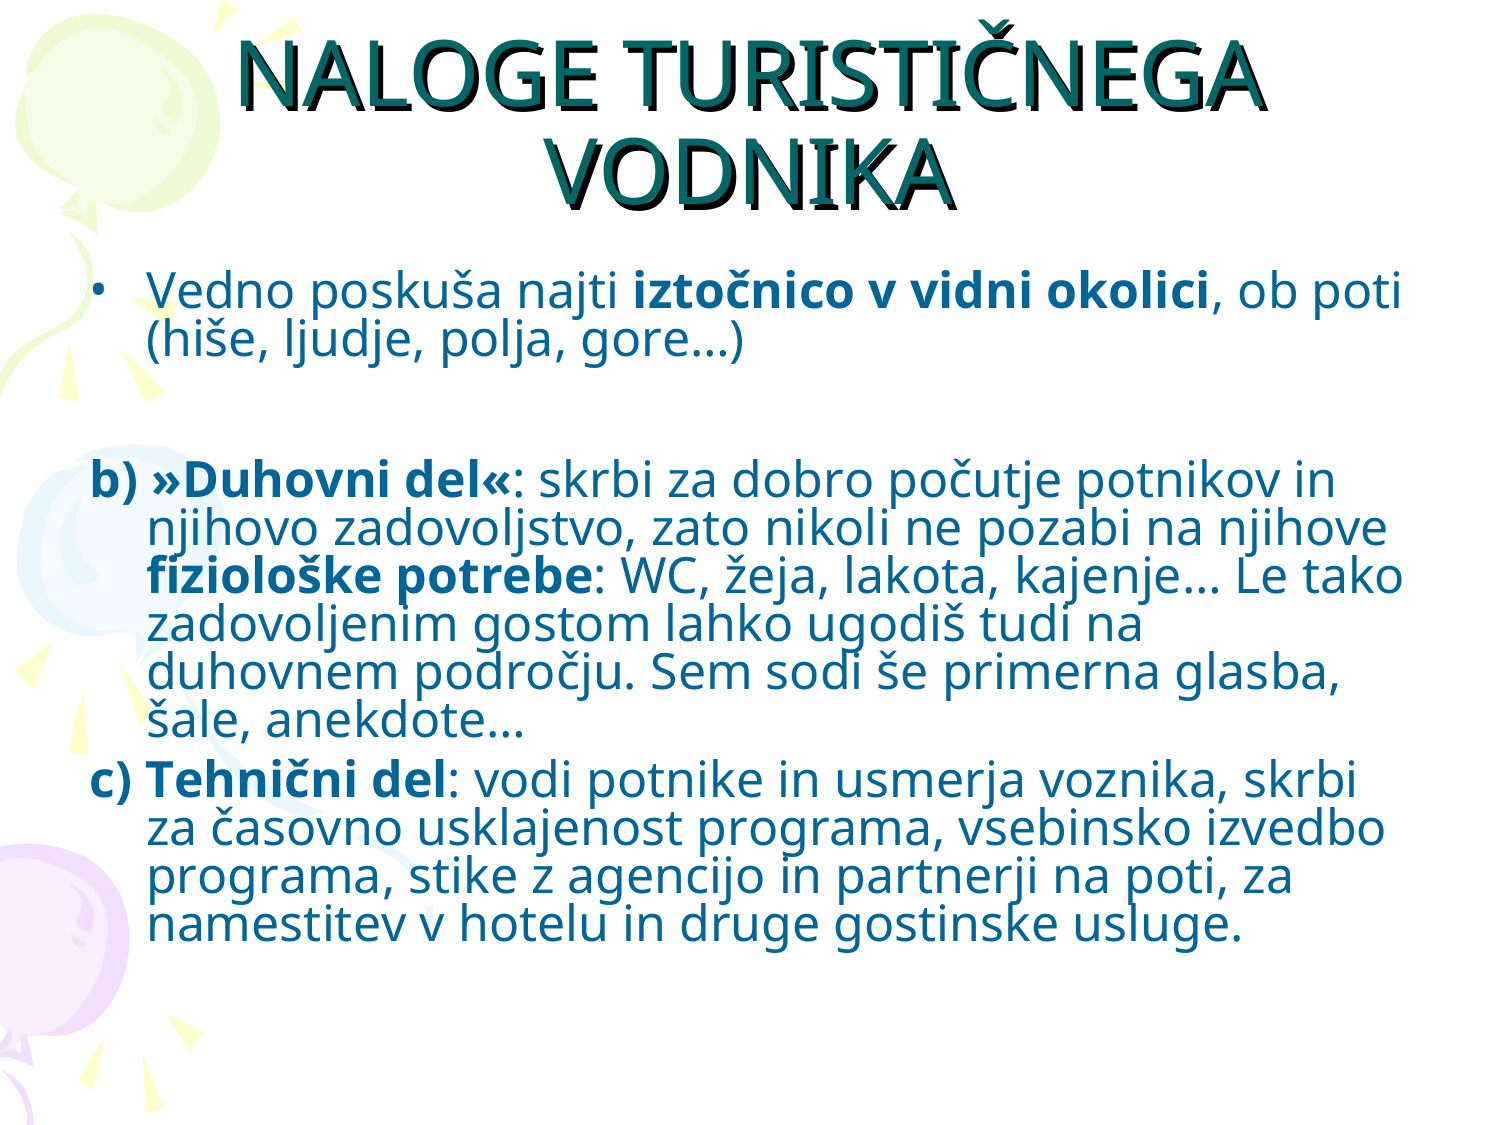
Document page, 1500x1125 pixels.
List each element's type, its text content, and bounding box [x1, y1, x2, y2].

title NALOGE TURISTIČNEGA VODNIKA [72, 16, 1426, 233]
list Vedno poskuša najti iztočnico v vidni okolici, ob poti (hiše, ljudje, polja, gore…) b) »Duhovni del«: skrbi za dobro počutje potnikov in njihovo zadovoljstvo, zato nikoli ne pozabi na njihove fiziološke potrebe: WC, žeja, lakota, kajenje… Le tako zadovoljenim gostom lahko ugodiš tudi na duhovnem področju. Sem sodi še primerna glasba, šale, anekdote… c) Tehnični del: vodi potnike in usmerja voznika, skrbi za časovno usklajenost programa, vsebinsko izvedbo programa, stike z agencijo in partnerji na poti, za namestitev v hotelu in druge gostinske usluge. [75, 262, 1426, 994]
